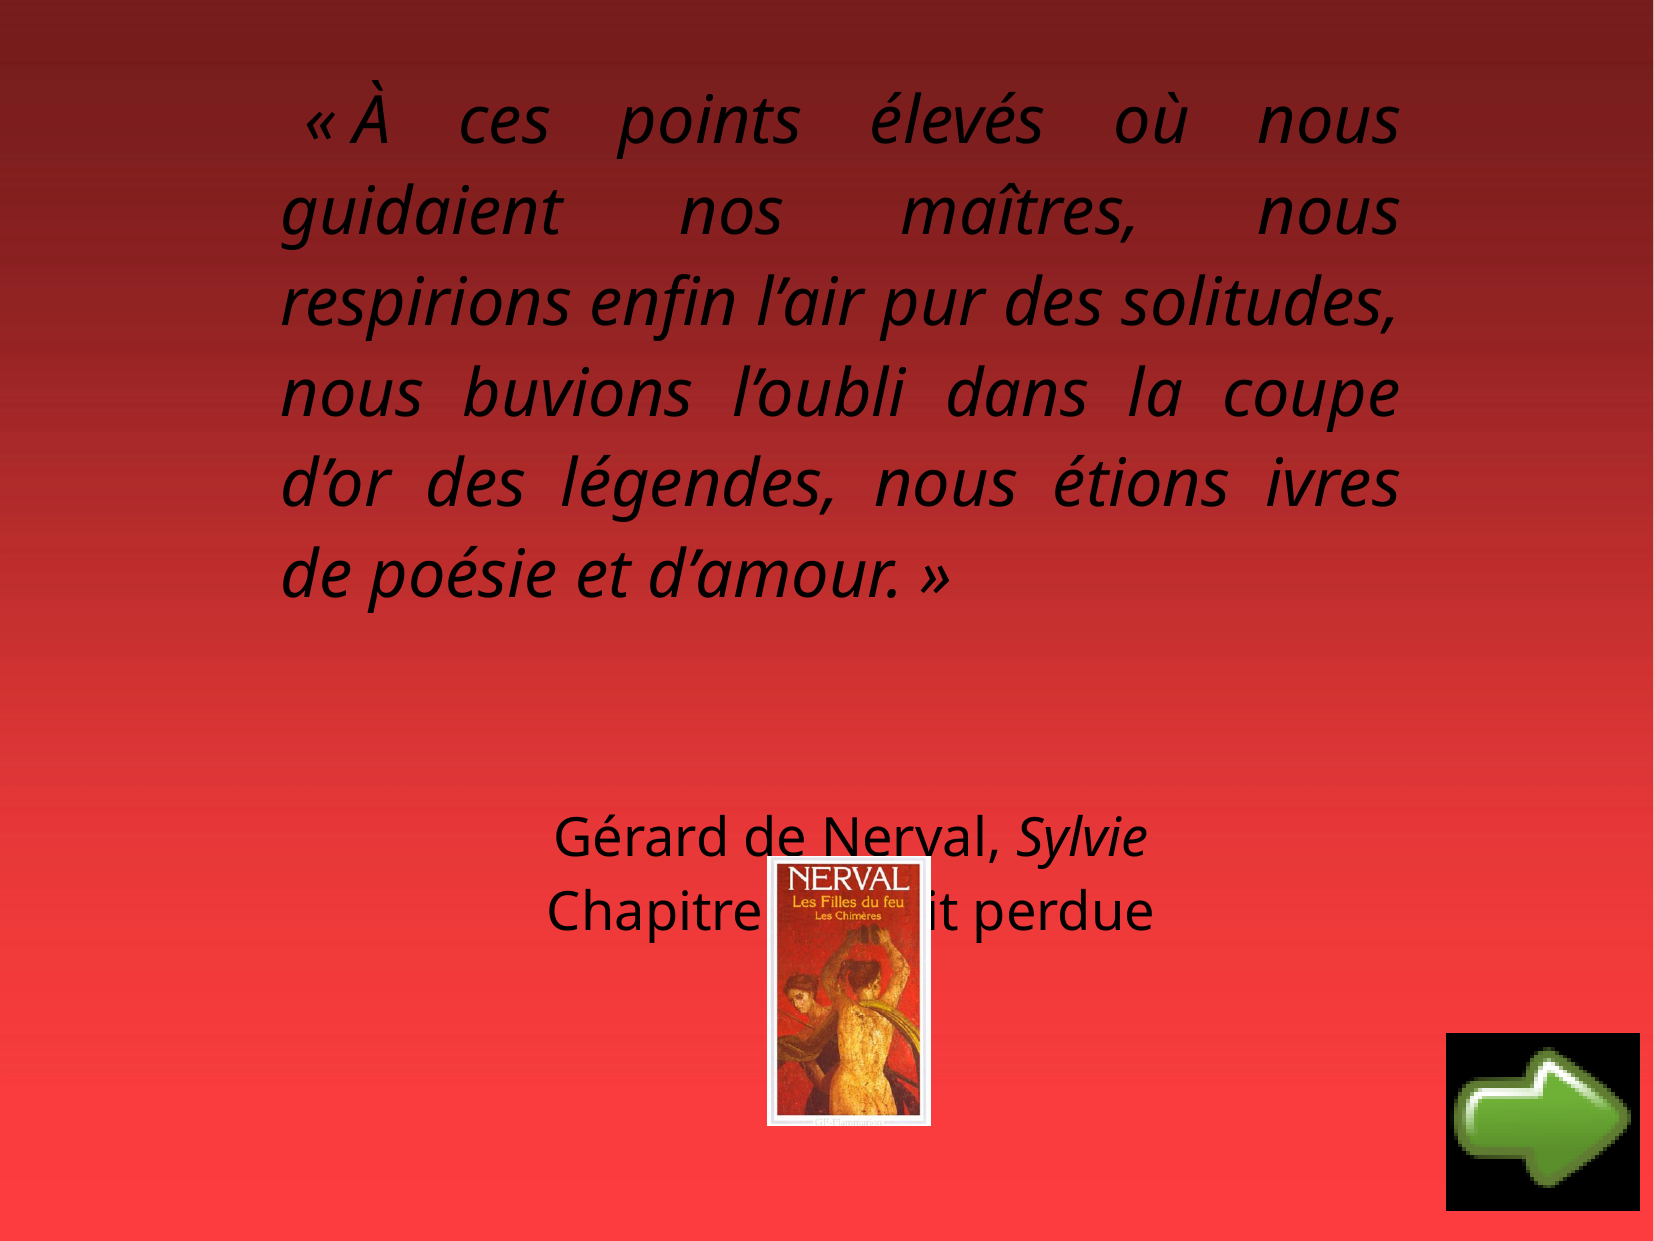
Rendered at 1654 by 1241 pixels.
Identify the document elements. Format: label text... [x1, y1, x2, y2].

picture [0, 0, 1654, 1241]
text_box « À ces points élevés où nous guidaient nos maîtres, nous respirions enfin l’air pur des solitudes, nous buvions l’oubli dans la coupe d’or des légendes, nous étions ivres de poésie et d’amour. » Gérard de Nerval, Sylvie Chapitre 1 : Nuit perdue [265, 65, 1418, 975]
